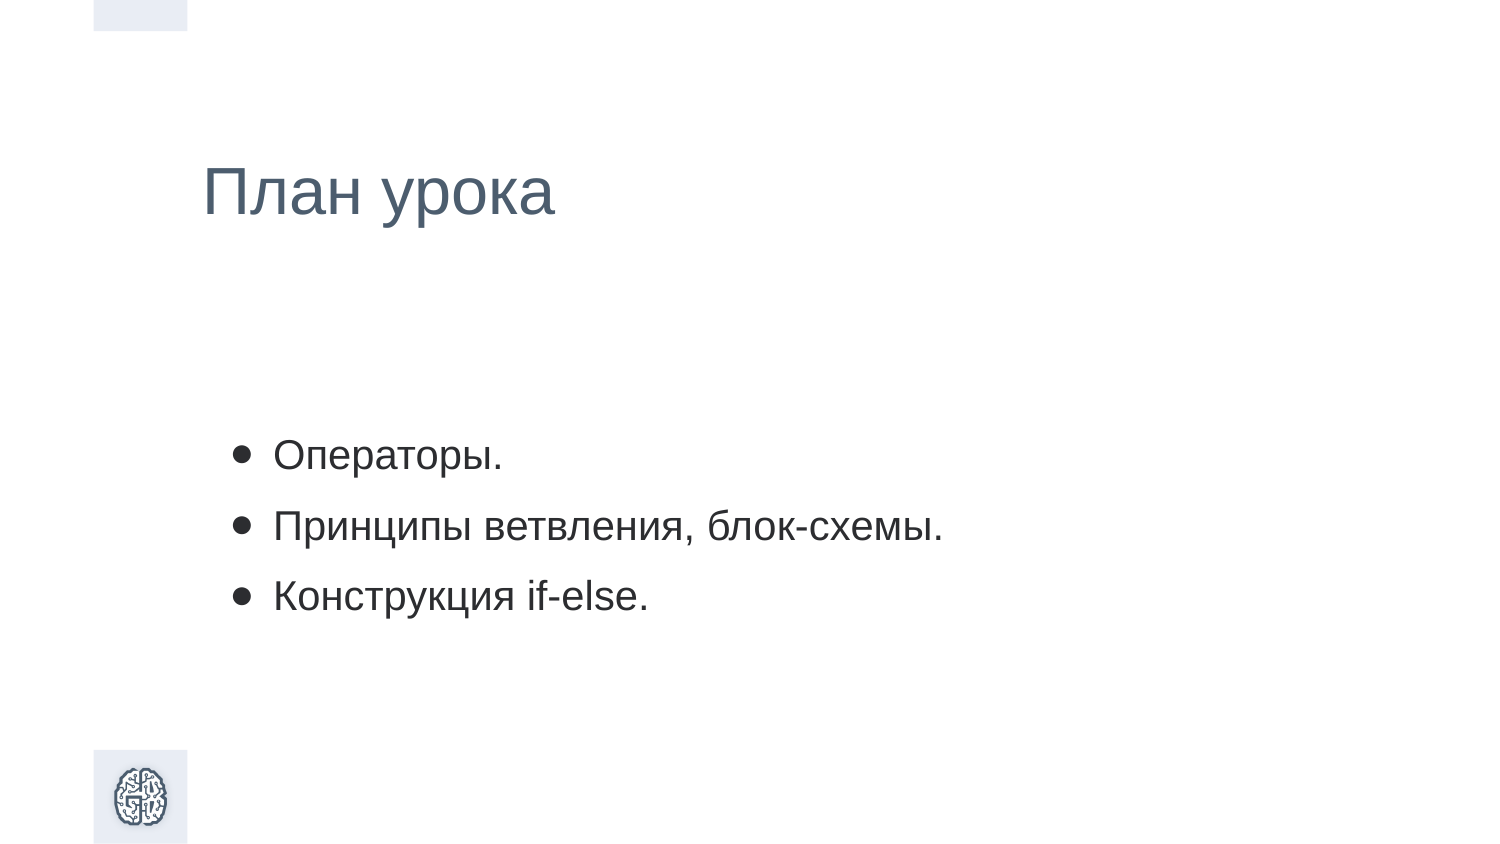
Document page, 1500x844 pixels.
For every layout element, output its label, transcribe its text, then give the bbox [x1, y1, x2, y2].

text_box Операторы. Принципы ветвления, блок-схемы. Конструкция if-else. [187, 303, 1312, 743]
text_box План урока [187, 93, 1312, 282]
picture [106, 760, 175, 834]
